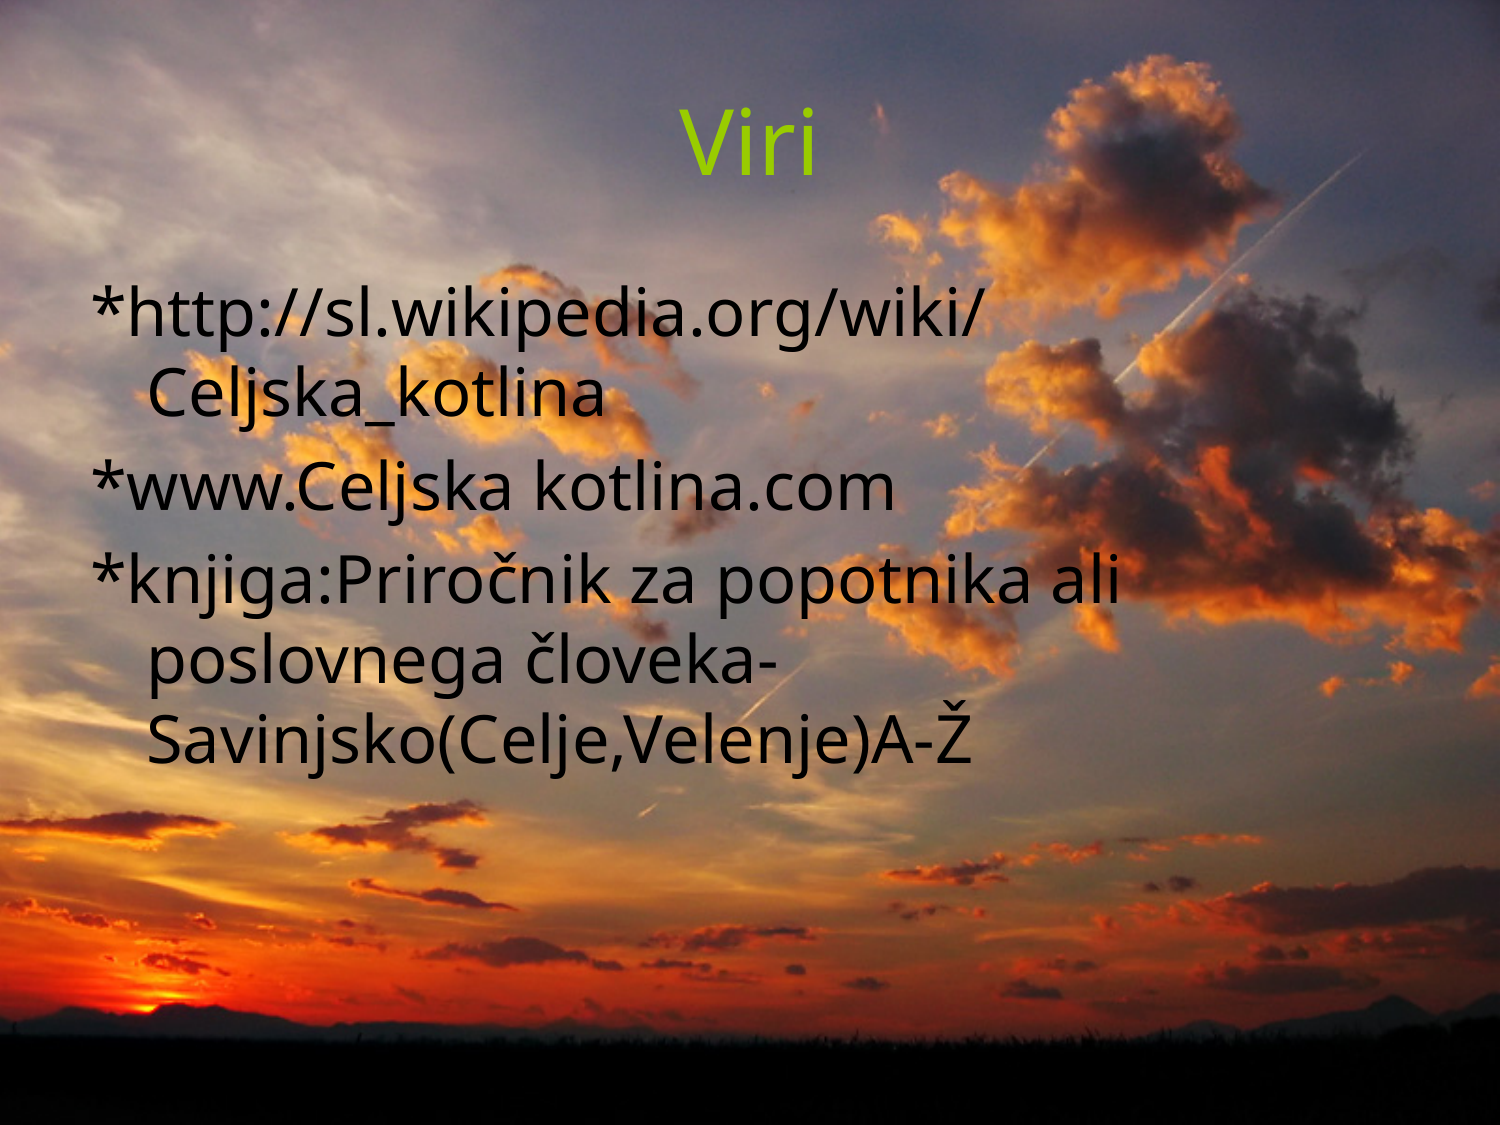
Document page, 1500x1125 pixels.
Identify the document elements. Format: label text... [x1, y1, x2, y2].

picture [0, 0, 1500, 1125]
list *http://sl.wikipedia.org/wiki/Celjska_kotlina *www.Celjska kotlina.com *knjiga:Priročnik za popotnika ali poslovnega človeka-Savinjsko(Celje,Velenje)A-Ž [75, 262, 1425, 1005]
title Viri [75, 45, 1425, 233]
